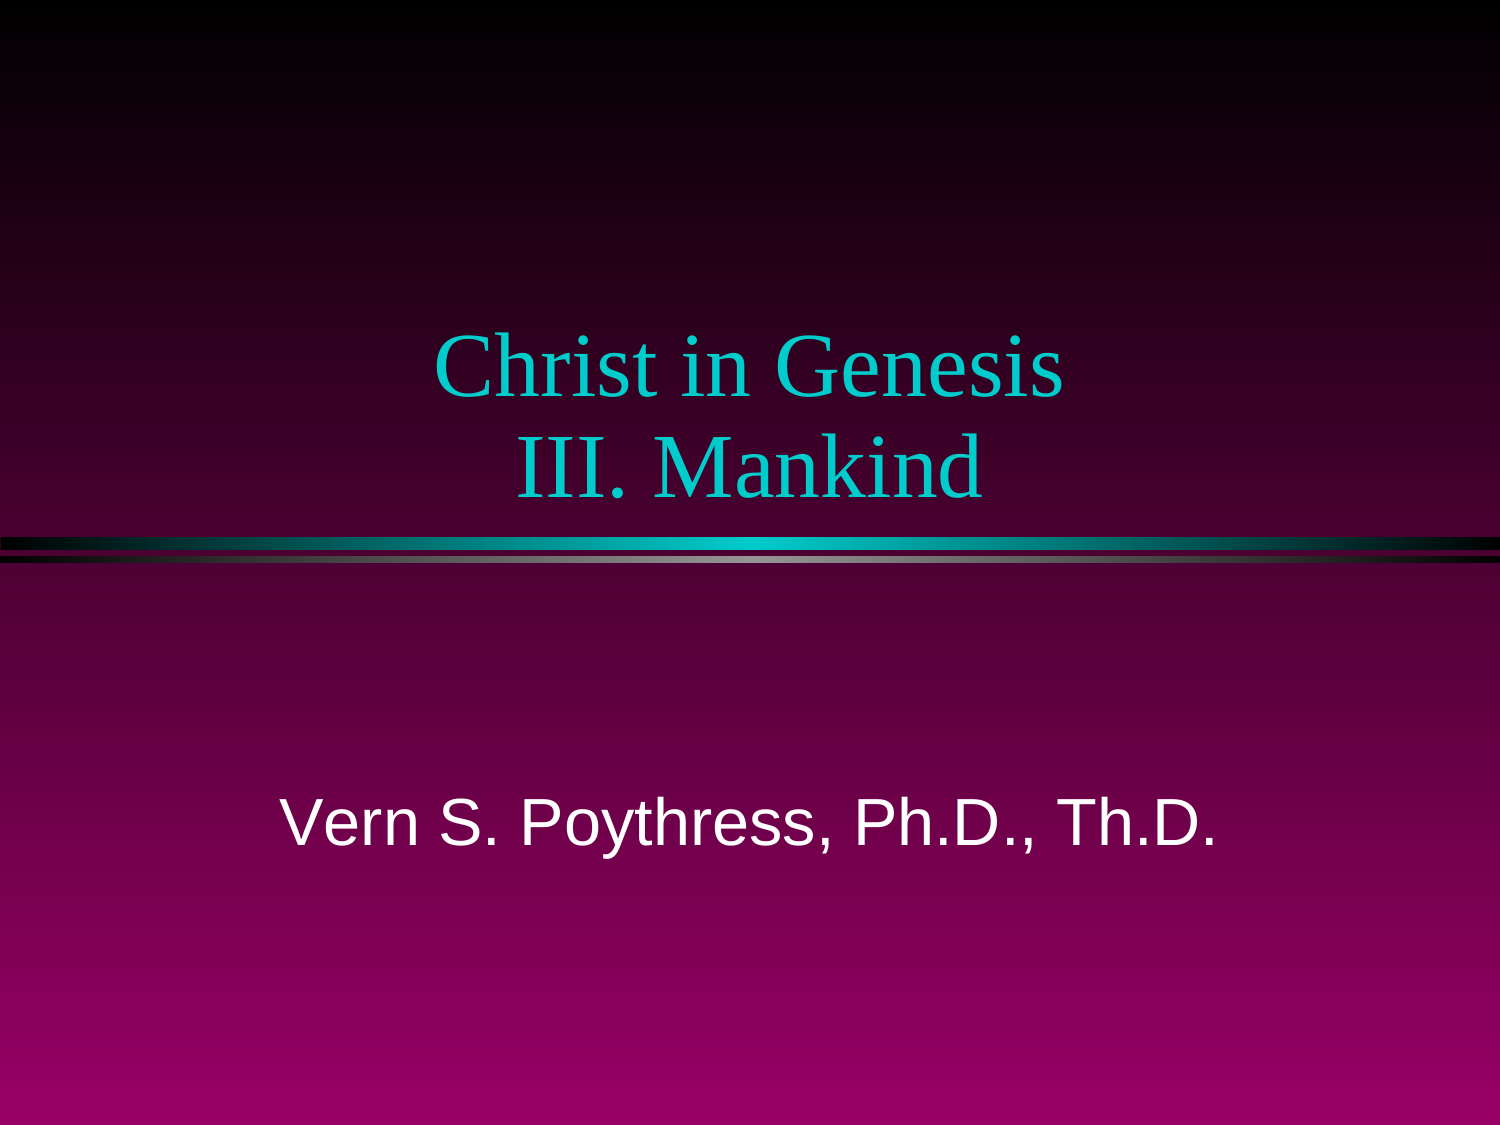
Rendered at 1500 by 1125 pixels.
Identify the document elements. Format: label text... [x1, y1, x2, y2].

subtitle Vern S. Poythress, Ph.D., Th.D. [75, 645, 1425, 999]
title Christ in Genesis III. Mankind [112, 306, 1388, 525]
